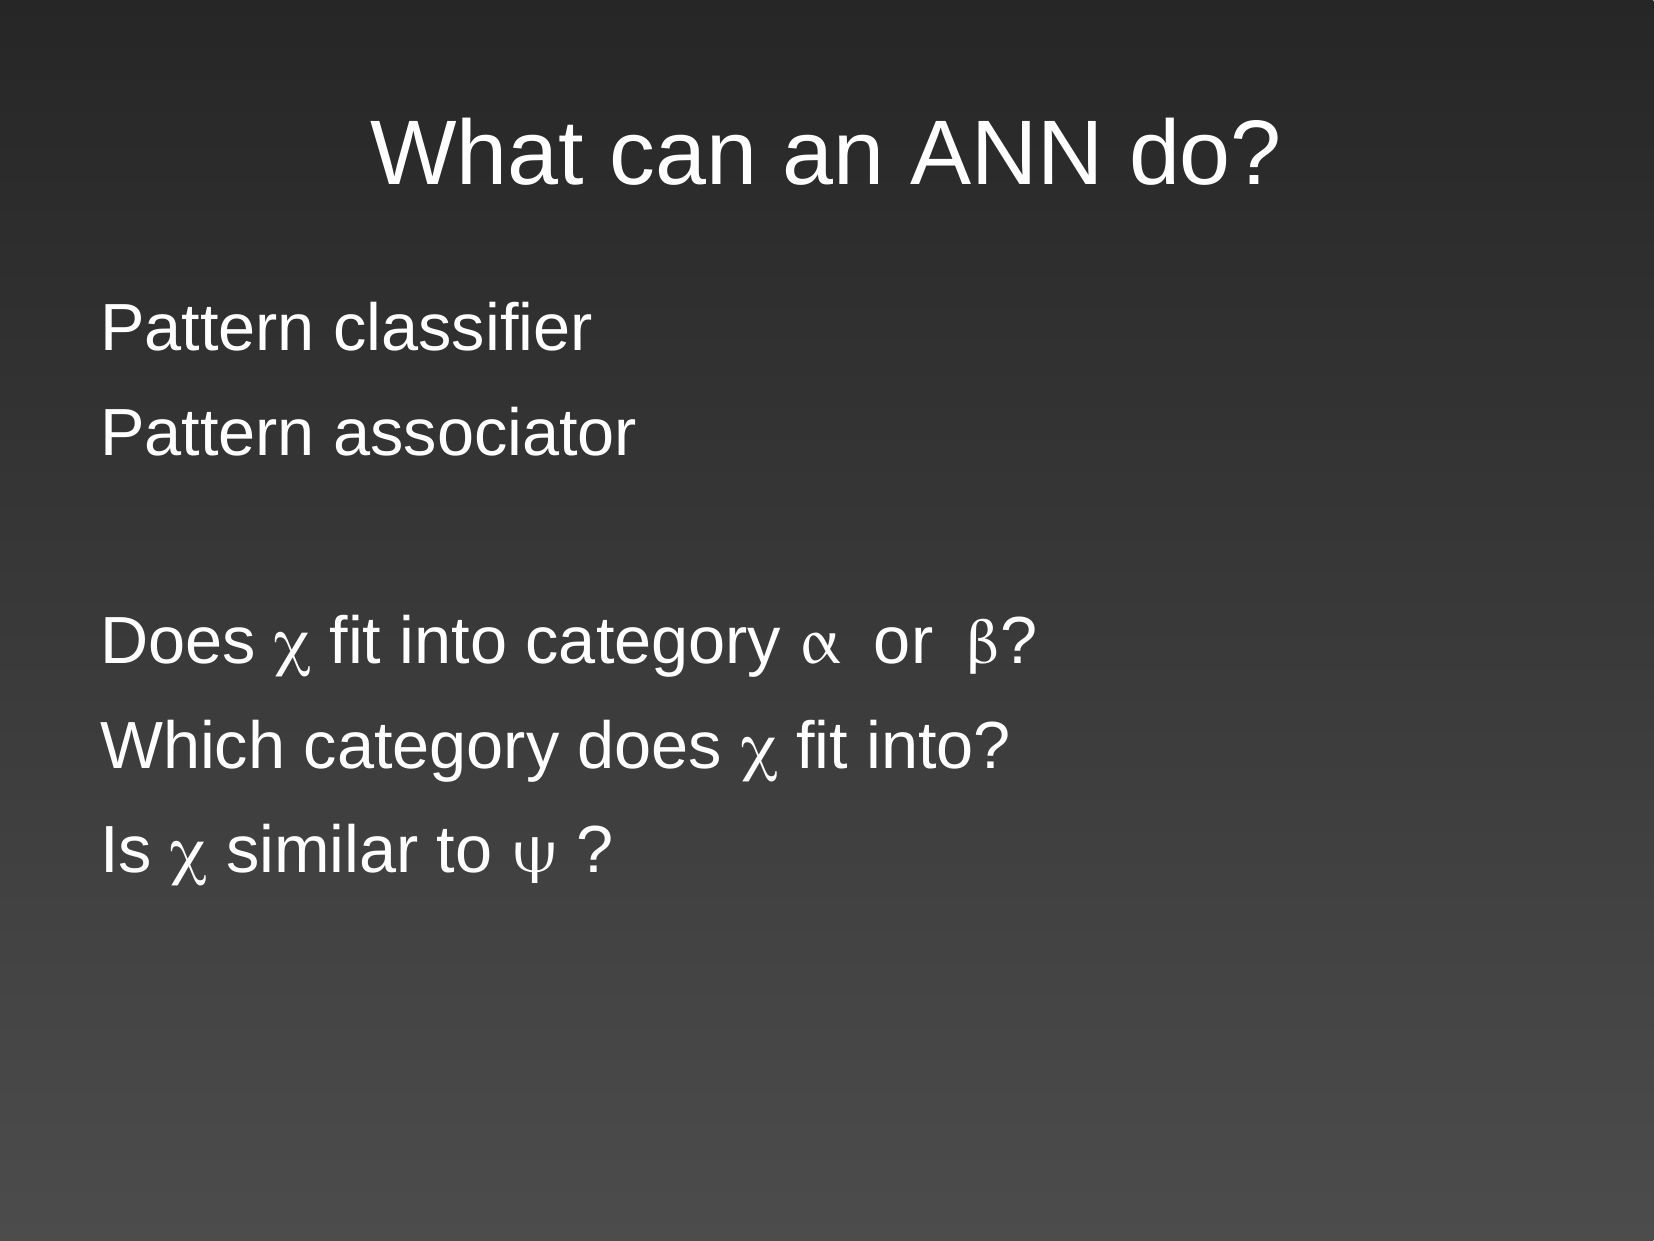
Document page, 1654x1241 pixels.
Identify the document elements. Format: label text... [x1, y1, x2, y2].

title What can an ANN do? [82, 56, 1571, 250]
list Pattern classifier Pattern associator Does  fit into category  or ? Which category does  fit into? Is  similar to  ? [82, 290, 1571, 1094]
